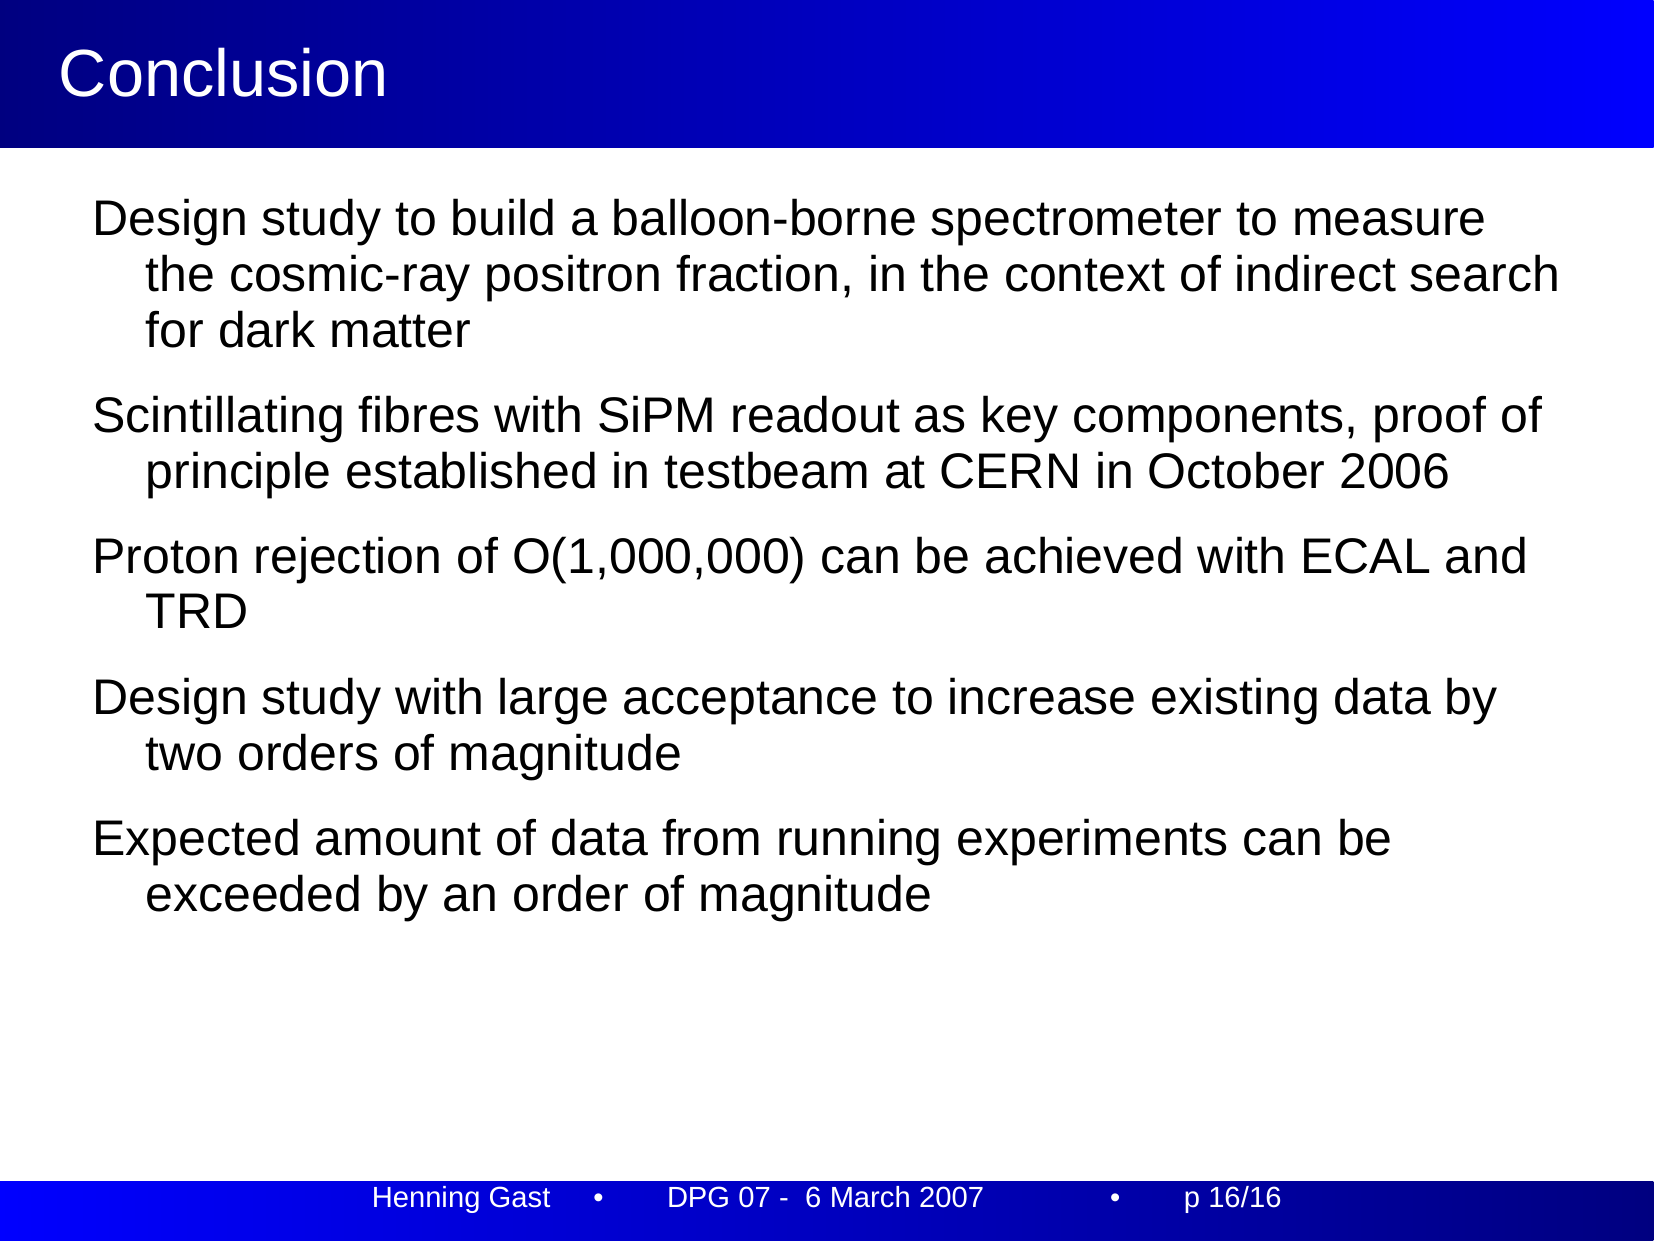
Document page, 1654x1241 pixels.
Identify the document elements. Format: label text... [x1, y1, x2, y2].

list Design study to build a balloon-borne spectrometer to measure the cosmic-ray positron fraction, in the context of indirect search for dark matter Scintillating fibres with SiPM readout as key components, proof of principle established in testbeam at CERN in October 2006 Proton rejection of O(1,000,000) can be achieved with ECAL and TRD Design study with large acceptance to increase existing data by two orders of magnitude Expected amount of data from running experiments can be exceeded by an order of magnitude [75, 190, 1564, 1126]
title Conclusion [0, 0, 1654, 148]
